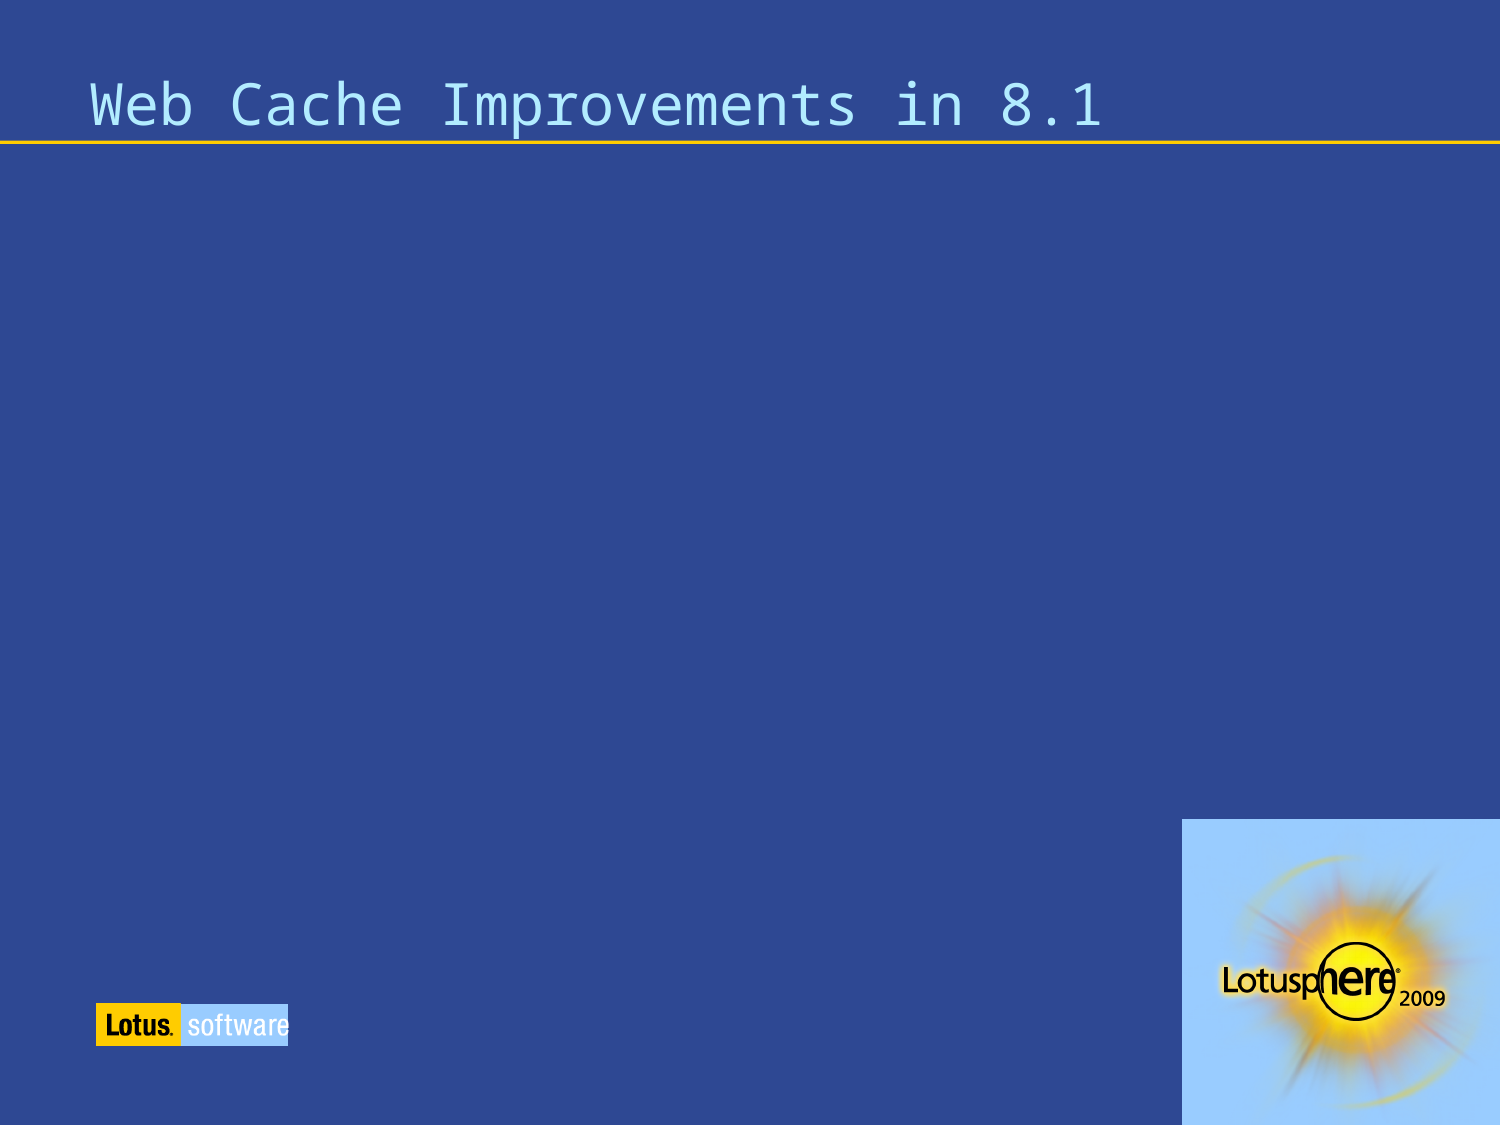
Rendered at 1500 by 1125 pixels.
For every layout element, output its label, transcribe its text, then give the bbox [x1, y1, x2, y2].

picture [1181, 818, 1500, 1125]
title Web Cache Improvements in 8.1 [75, 21, 1426, 188]
picture [96, 1003, 289, 1046]
